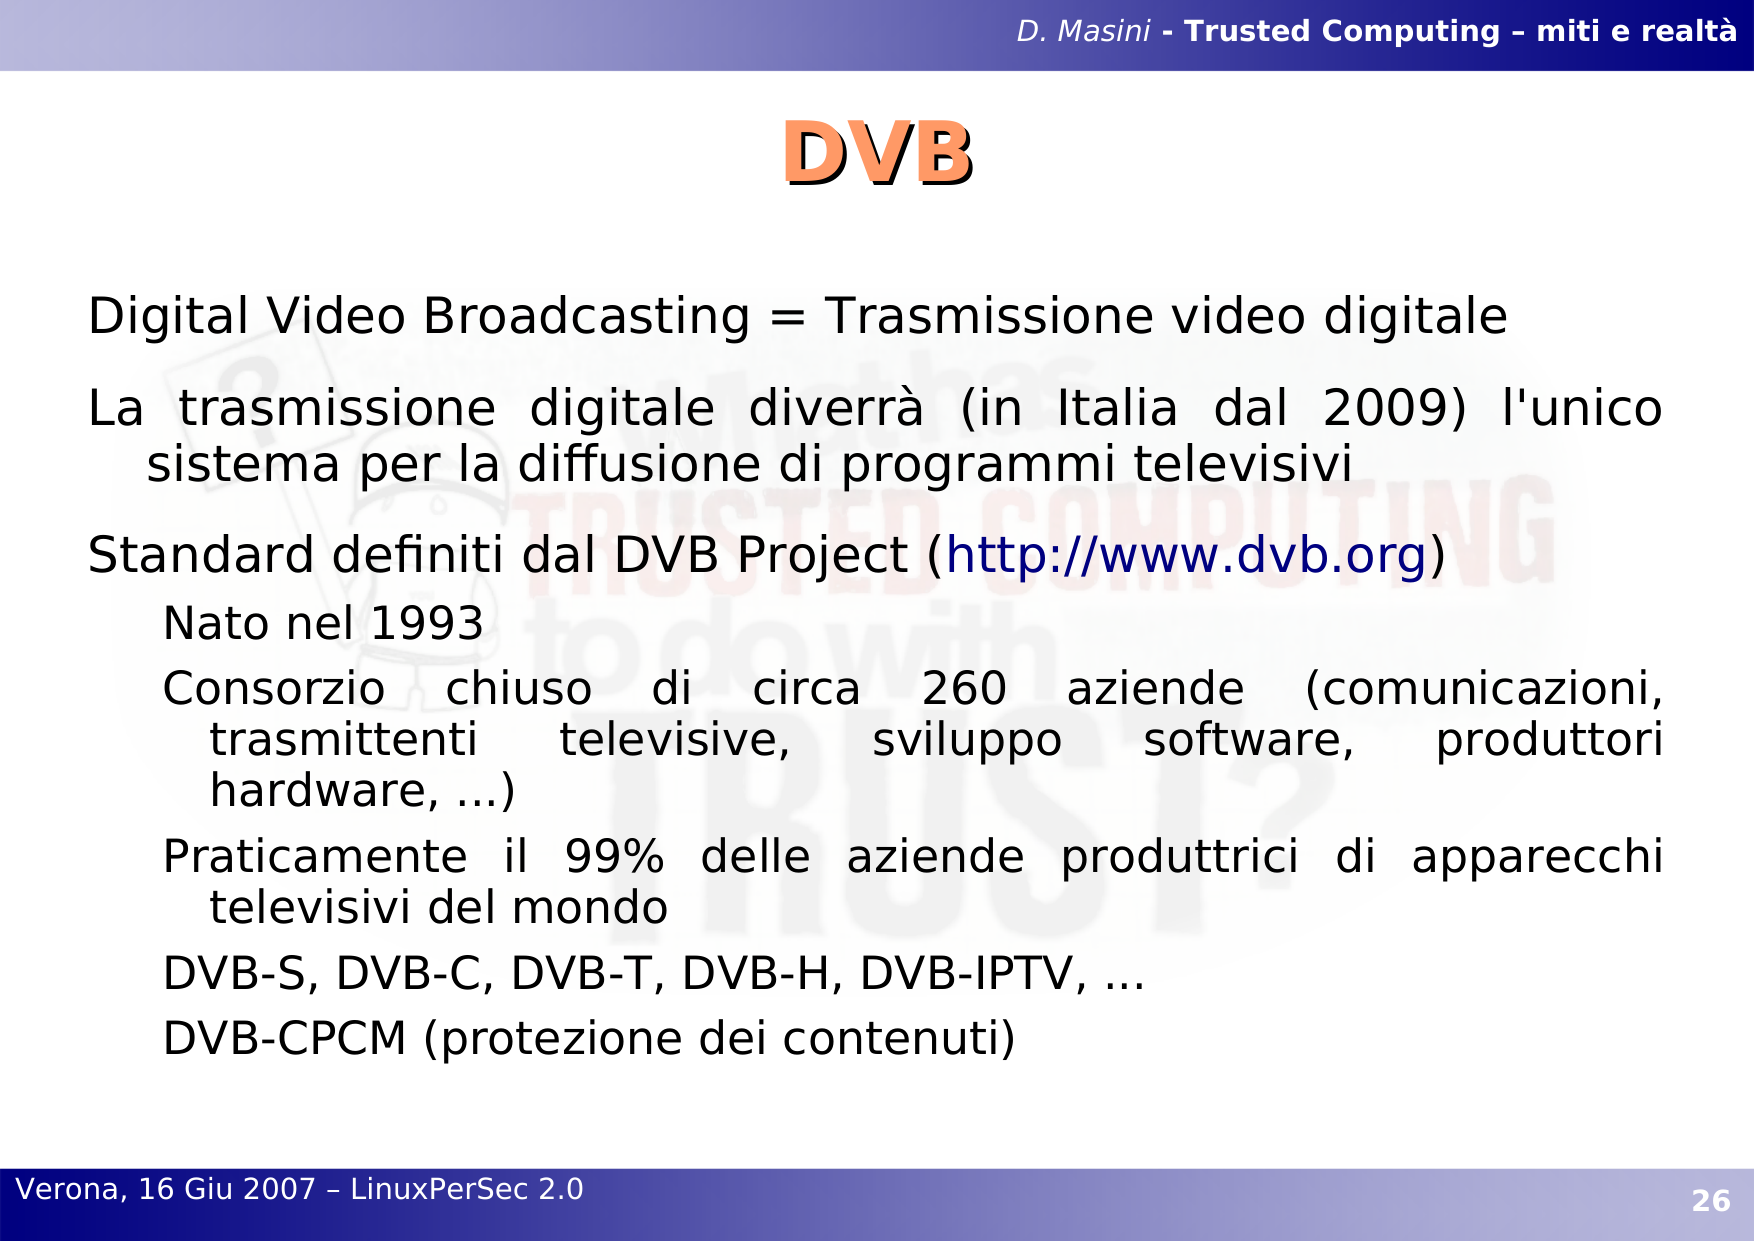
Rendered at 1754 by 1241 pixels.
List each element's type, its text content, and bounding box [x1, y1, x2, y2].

title DVB [87, 49, 1667, 257]
picture [0, 0, 1754, 1241]
list Digital Video Broadcasting = Trasmissione video digitale La trasmissione digitale diverrà (in Italia dal 2009) l'unico sistema per la diffusione di programmi televisivi Standard definiti dal DVB Project (http://www.dvb.org) Nato nel 1993 Consorzio chiuso di circa 260 aziende (comunicazioni, trasmittenti televisive, sviluppo software, produttori hardware, ...) Praticamente il 99% delle aziende produttrici di apparecchi televisivi del mondo DVB-S, DVB-C, DVB-T, DVB-H, DVB-IPTV, ... DVB-CPCM (protezione dei contenuti) [87, 289, 1667, 1108]
